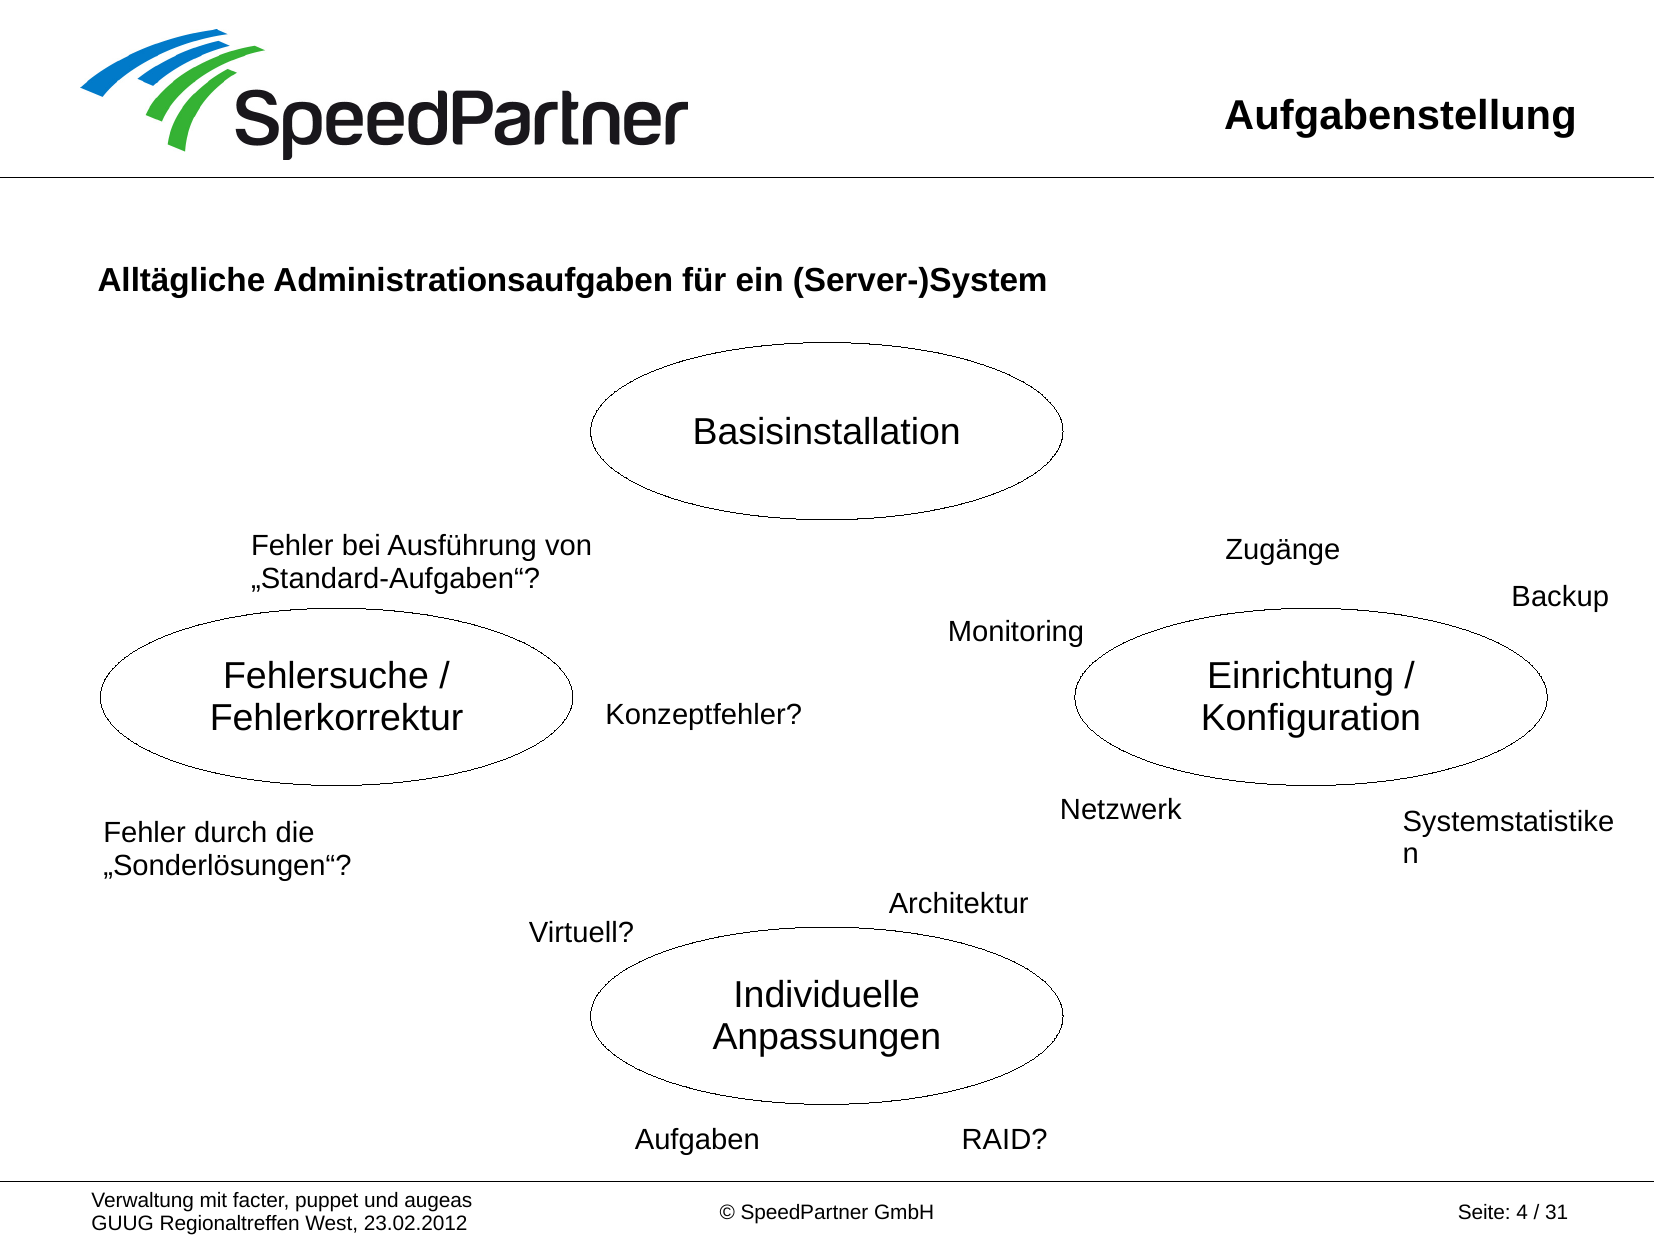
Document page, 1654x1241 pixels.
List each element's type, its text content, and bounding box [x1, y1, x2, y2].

text_box Konzeptfehler? [590, 690, 818, 739]
picture [80, 29, 688, 160]
text_box Monitoring [933, 607, 1100, 656]
text_box Alltägliche Administrationsaufgaben für ein (Server-)System [82, 253, 1565, 1177]
text_box Einrichtung / Konfiguration [1074, 608, 1548, 786]
title Aufgabenstellung [590, 70, 1577, 160]
text_box Fehler bei Ausführung von „Standard-Aufgaben“? [236, 521, 609, 603]
text_box Zugänge [1210, 525, 1356, 573]
text_box Netzwerk [1045, 785, 1197, 834]
text_box Individuelle Anpassungen [590, 927, 1064, 1105]
text_box Fehlersuche / Fehlerkorrektur [100, 608, 573, 786]
text_box Systemstatistiken [1387, 797, 1646, 845]
text_box Aufgaben [620, 1115, 775, 1164]
text_box Basisinstallation [590, 342, 1064, 520]
text_box Fehler durch die „Sonderlösungen“? [88, 809, 367, 890]
text_box Virtuell? [514, 909, 650, 957]
text_box Architektur [874, 879, 1044, 928]
text_box RAID? [946, 1115, 1063, 1164]
text_box Backup [1496, 572, 1625, 621]
